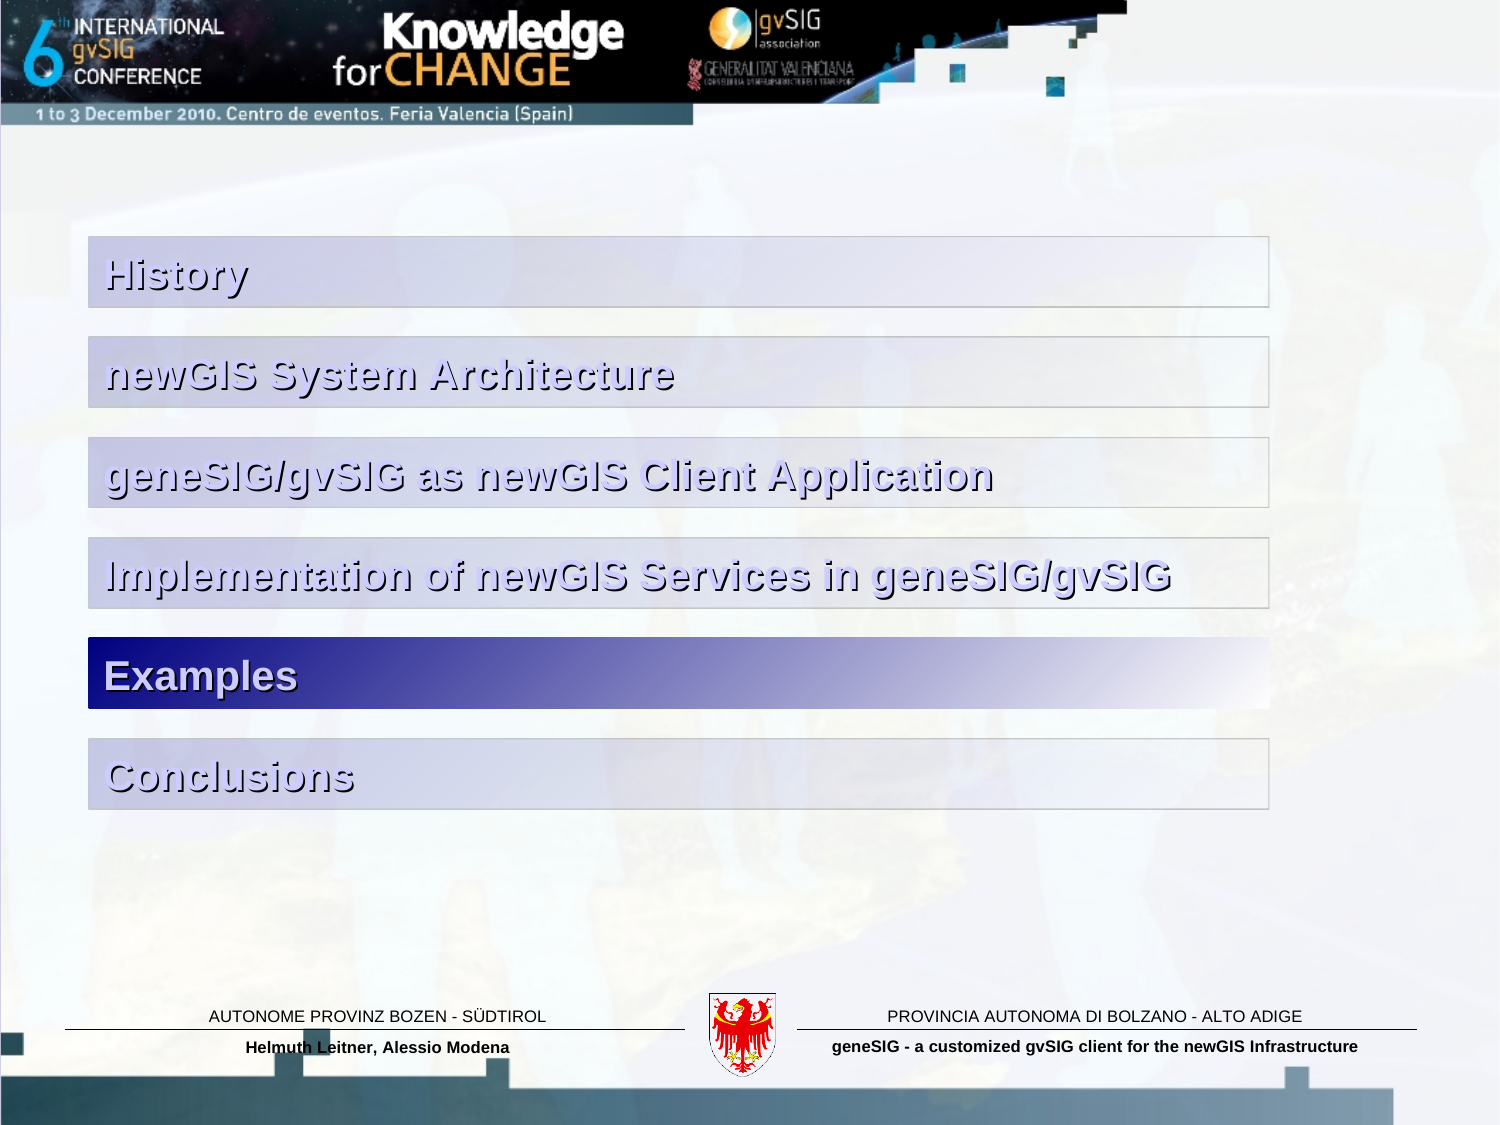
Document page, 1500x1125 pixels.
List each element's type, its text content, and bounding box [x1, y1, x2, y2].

text_box History [88, 236, 1270, 308]
text_box newGIS System Architecture [88, 336, 1270, 408]
picture [0, 0, 1500, 1125]
text_box Examples [88, 637, 1270, 709]
text_box Conclusions [88, 738, 1270, 810]
text_box geneSIG/gvSIG as newGIS Client Application [88, 437, 1270, 508]
text_box Implementation of newGIS Services in geneSIG/gvSIG [88, 537, 1270, 609]
